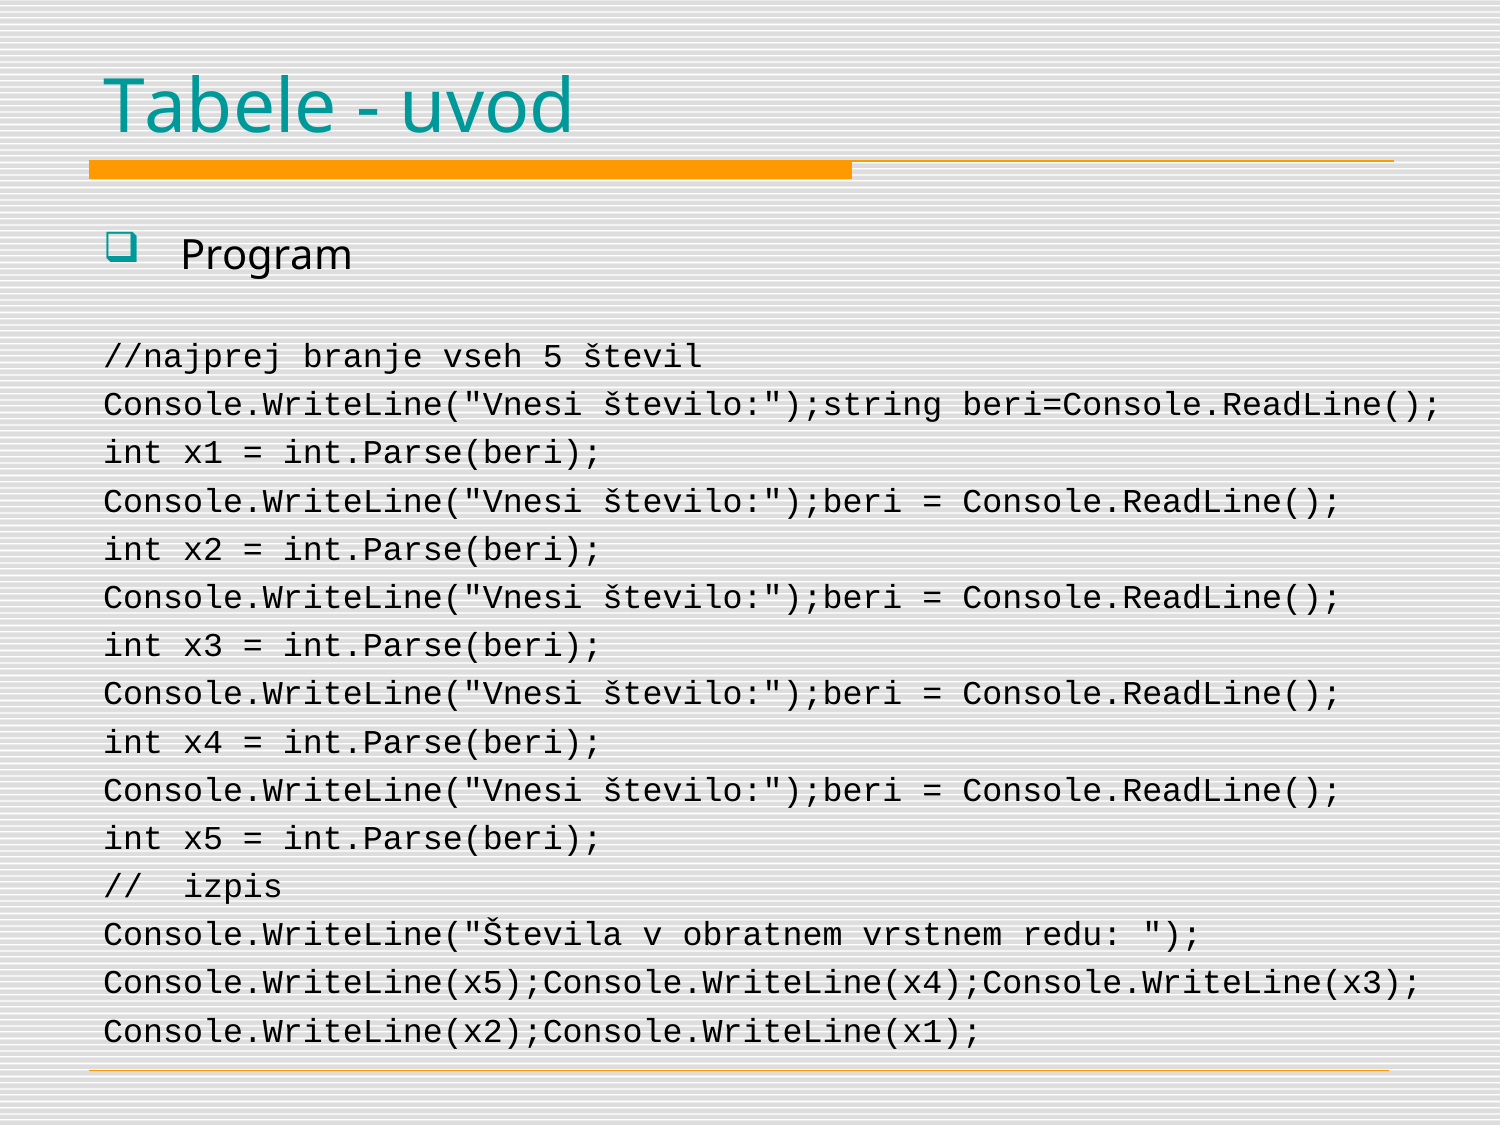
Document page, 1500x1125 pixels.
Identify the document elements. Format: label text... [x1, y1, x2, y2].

picture [0, 0, 1500, 1125]
list Program //najprej branje vseh 5 števil Console.WriteLine("Vnesi število:");string beri=Console.ReadLine(); int x1 = int.Parse(beri); Console.WriteLine("Vnesi število:");beri = Console.ReadLine(); int x2 = int.Parse(beri); Console.WriteLine("Vnesi število:");beri = Console.ReadLine(); int x3 = int.Parse(beri); Console.WriteLine("Vnesi število:");beri = Console.ReadLine(); int x4 = int.Parse(beri); Console.WriteLine("Vnesi število:");beri = Console.ReadLine(); int x5 = int.Parse(beri); // izpis Console.WriteLine("Števila v obratnem vrstnem redu: "); Console.WriteLine(x5);Console.WriteLine(x4);Console.WriteLine(x3); Console.WriteLine(x2);Console.WriteLine(x1); [88, 220, 1471, 1059]
title Tabele - uvod [88, 42, 1401, 155]
